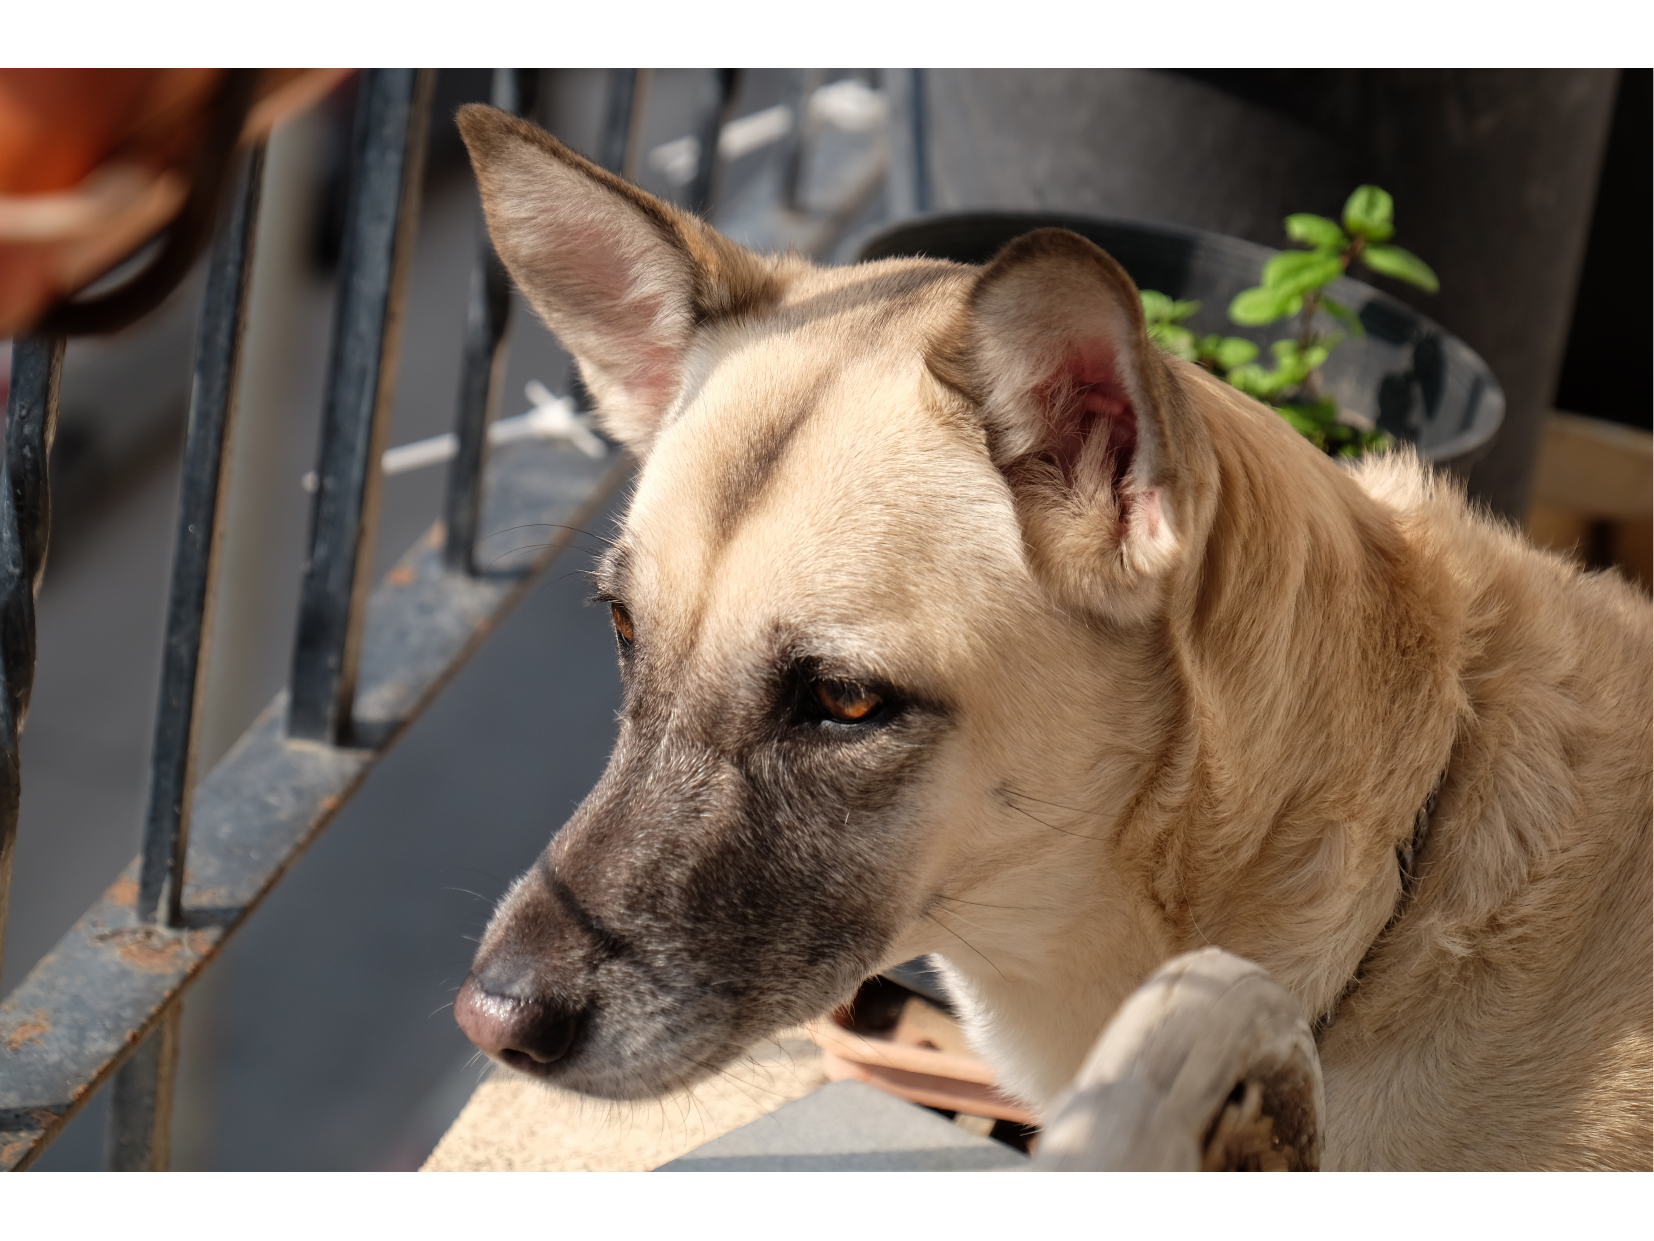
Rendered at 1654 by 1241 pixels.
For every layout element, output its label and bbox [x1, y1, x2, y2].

picture [0, 68, 1654, 1172]
